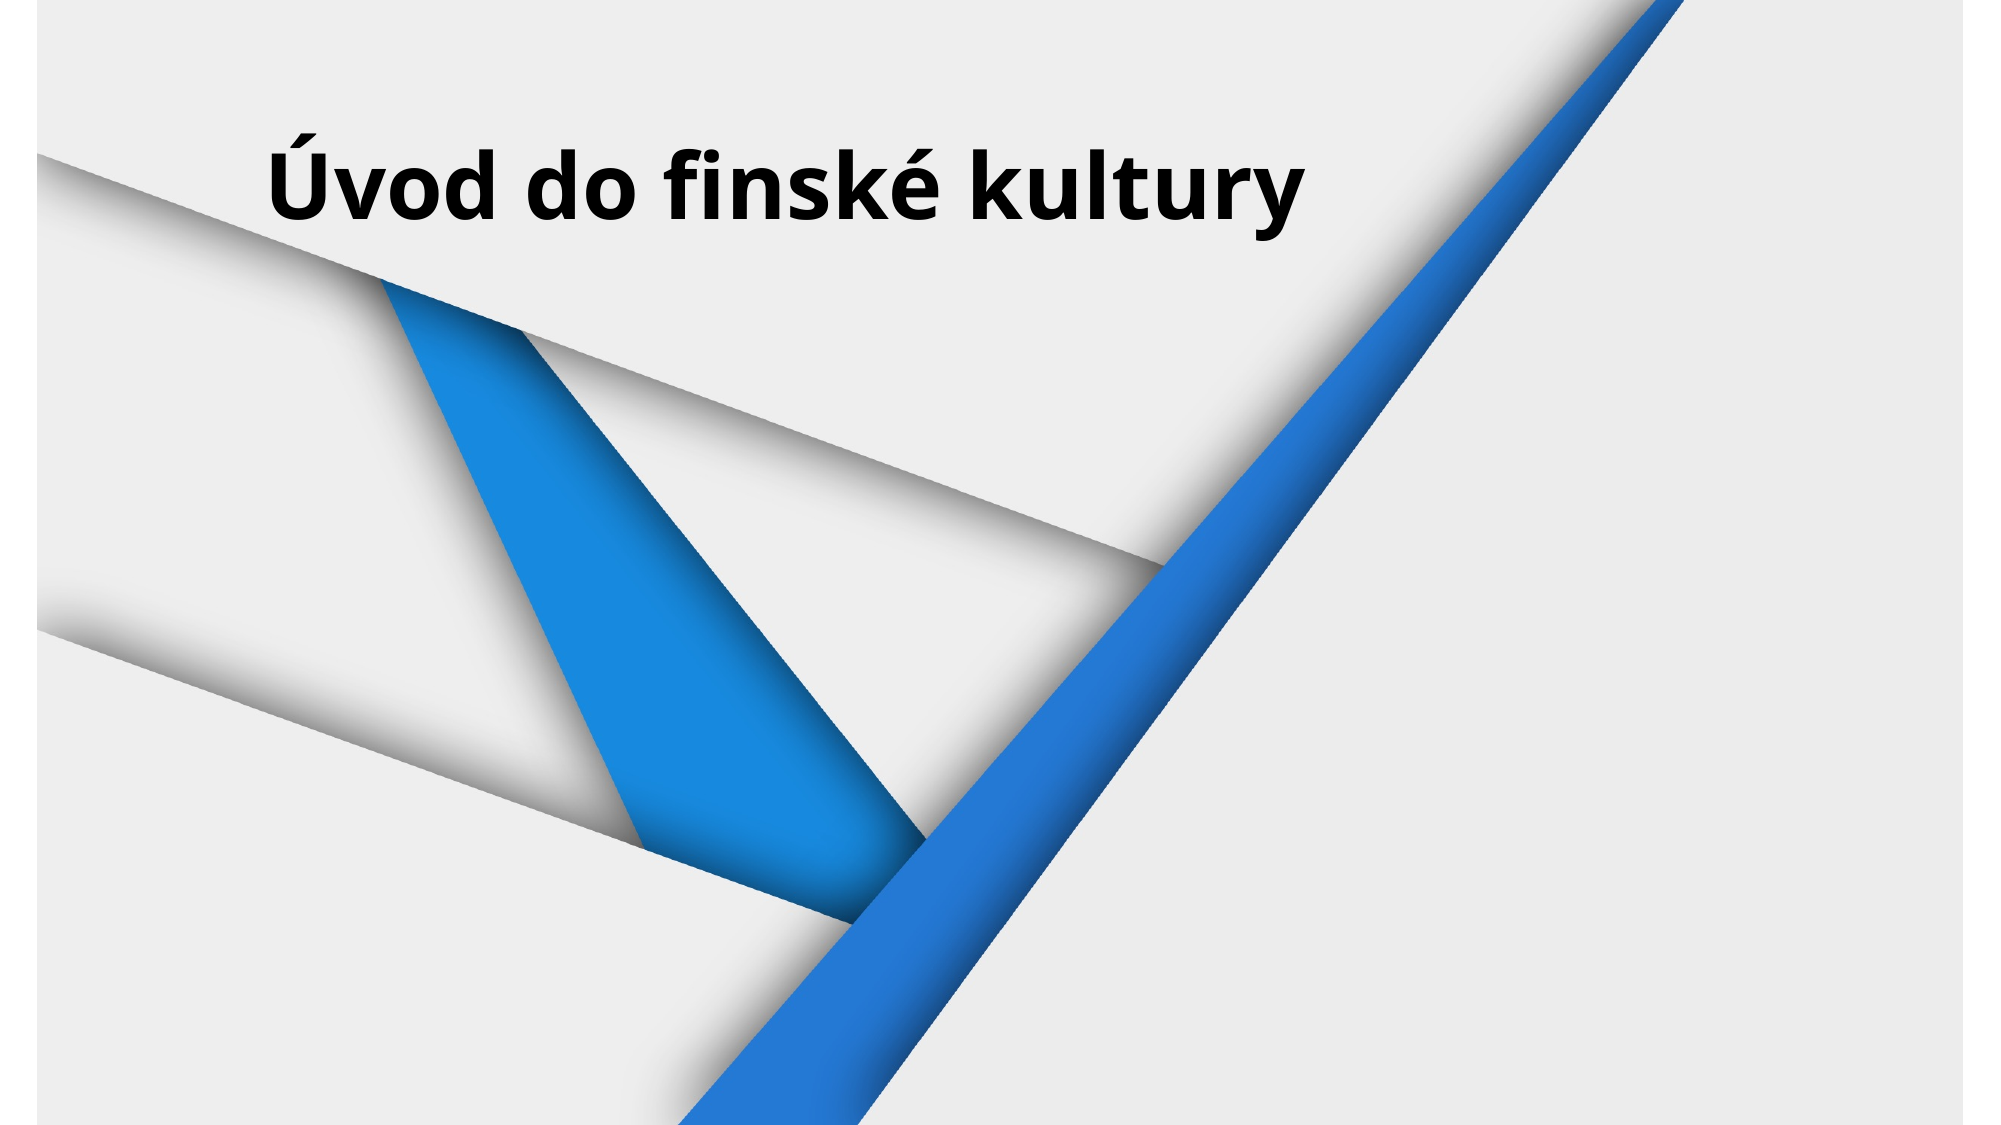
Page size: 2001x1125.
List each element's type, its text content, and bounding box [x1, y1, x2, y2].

title Úvod do finské kultury [249, 132, 1750, 525]
picture [37, 0, 1963, 1125]
